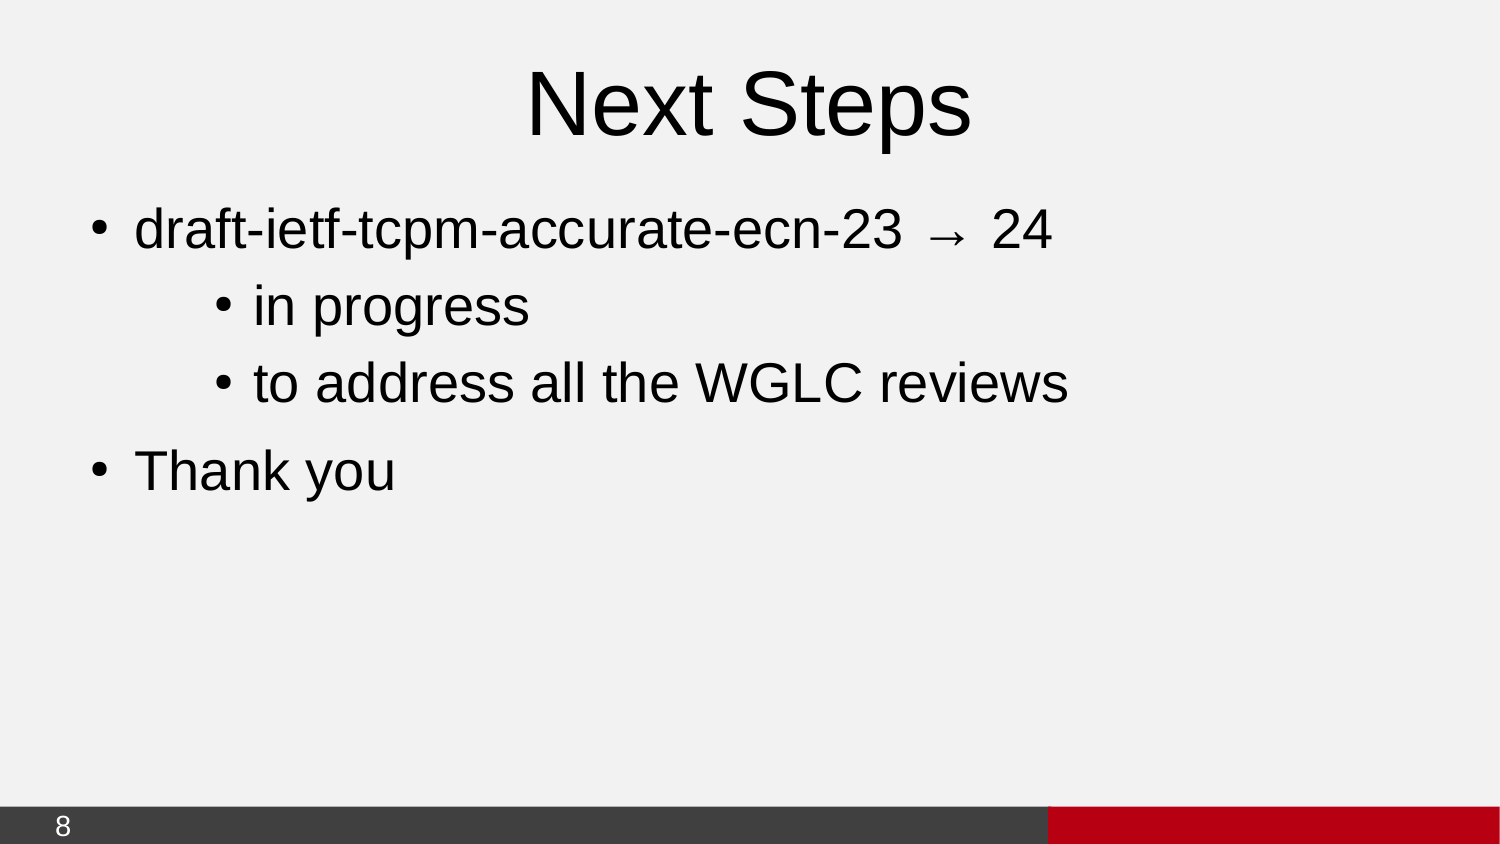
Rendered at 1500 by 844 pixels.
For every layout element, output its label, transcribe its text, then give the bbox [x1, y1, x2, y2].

list draft-ietf-tcpm-accurate-ecn-23 → 24 in progress to address all the WGLC reviews Thank you [75, 197, 1425, 506]
title Next Steps [75, 33, 1425, 175]
